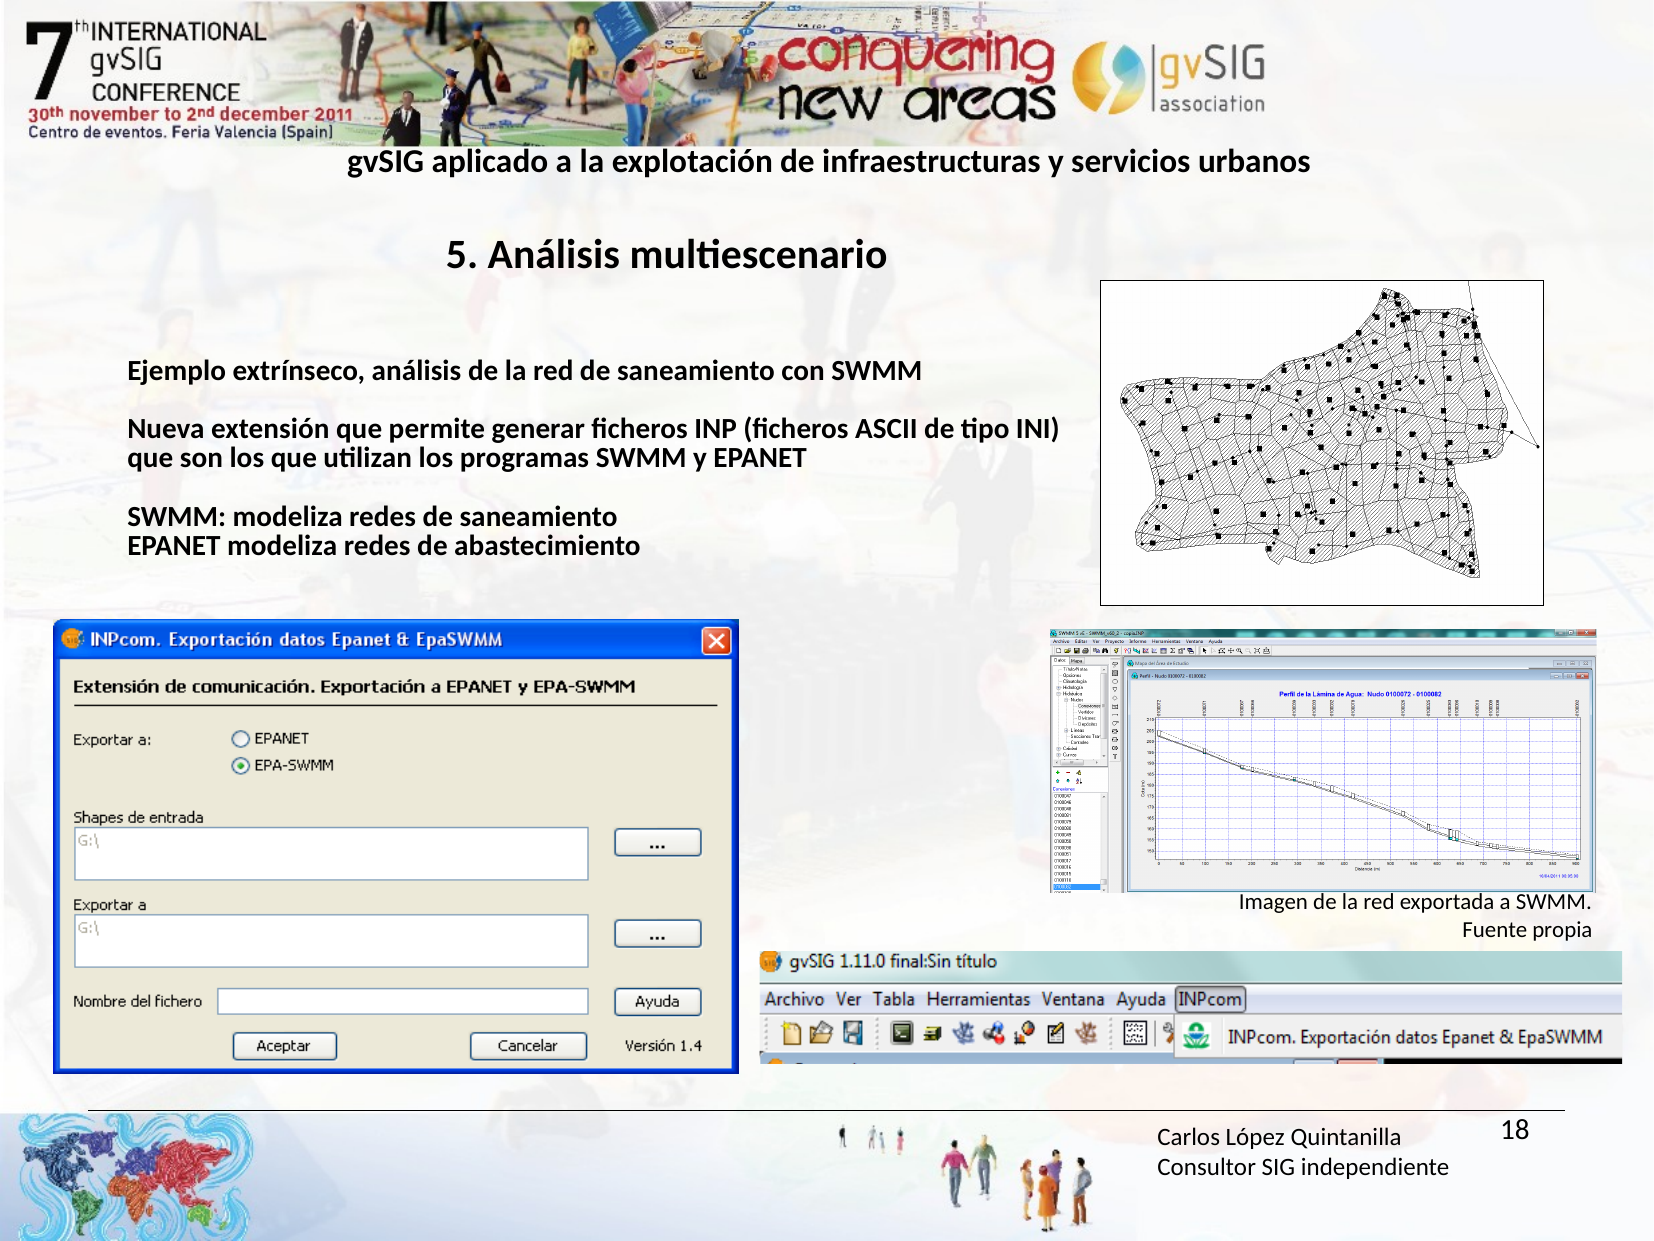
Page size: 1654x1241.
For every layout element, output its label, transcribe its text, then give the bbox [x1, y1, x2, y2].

text_box Ejemplo extrínseco, análisis de la red de saneamiento con SWMM Nueva extensión que permite generar ficheros INP (ficheros ASCII de tipo INI) que son los que utilizan los programas SWMM y EPANET SWMM: modeliza redes de saneamiento EPANET modeliza redes de abastecimiento [112, 350, 1088, 614]
title gvSIG aplicado a la explotación de infraestructuras y servicios urbanos [76, 131, 1583, 187]
title Carlos López Quintanilla Consultor SIG independiente [1142, 1112, 1527, 1203]
text_box 5. Análisis multiescenario [431, 230, 1111, 297]
picture [0, 0, 1654, 1241]
title Imagen de la red exportada a SWMM. Fuente propia [1200, 878, 1608, 950]
text_box <number> [1485, 1110, 1638, 1161]
